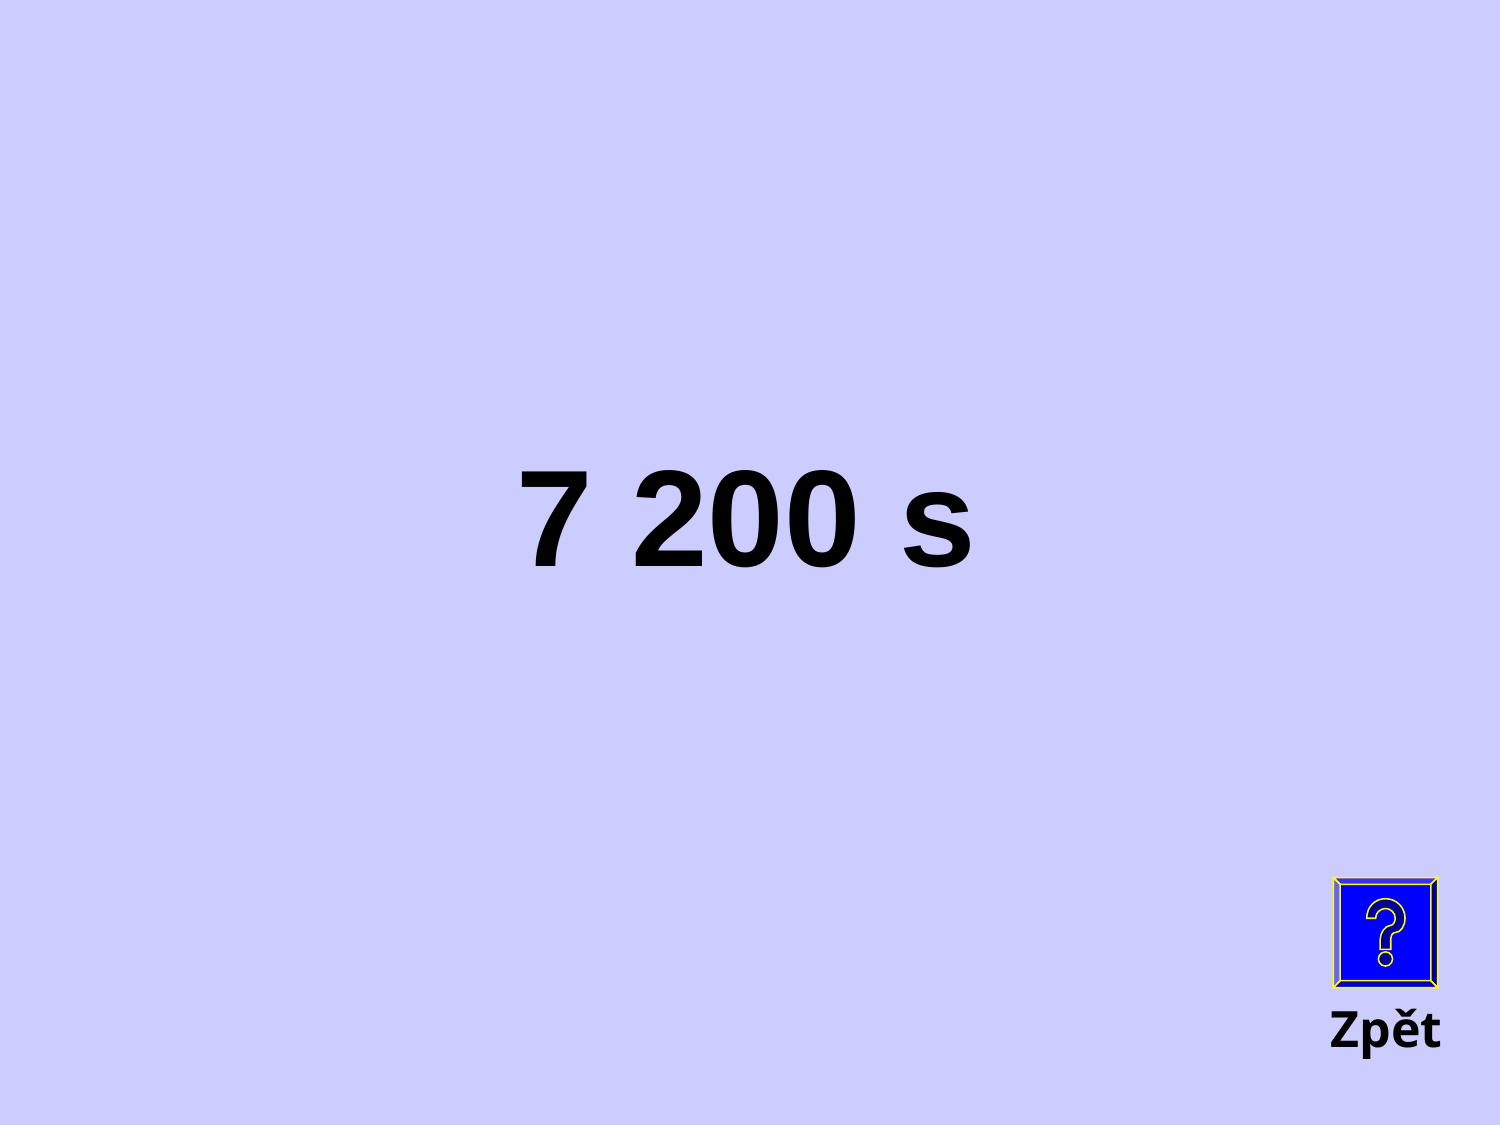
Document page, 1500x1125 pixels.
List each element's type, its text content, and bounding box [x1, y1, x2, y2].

text_box Zpět [1274, 990, 1500, 1066]
text_box 7 200 s [55, 420, 1438, 602]
text_box [1334, 877, 1438, 988]
